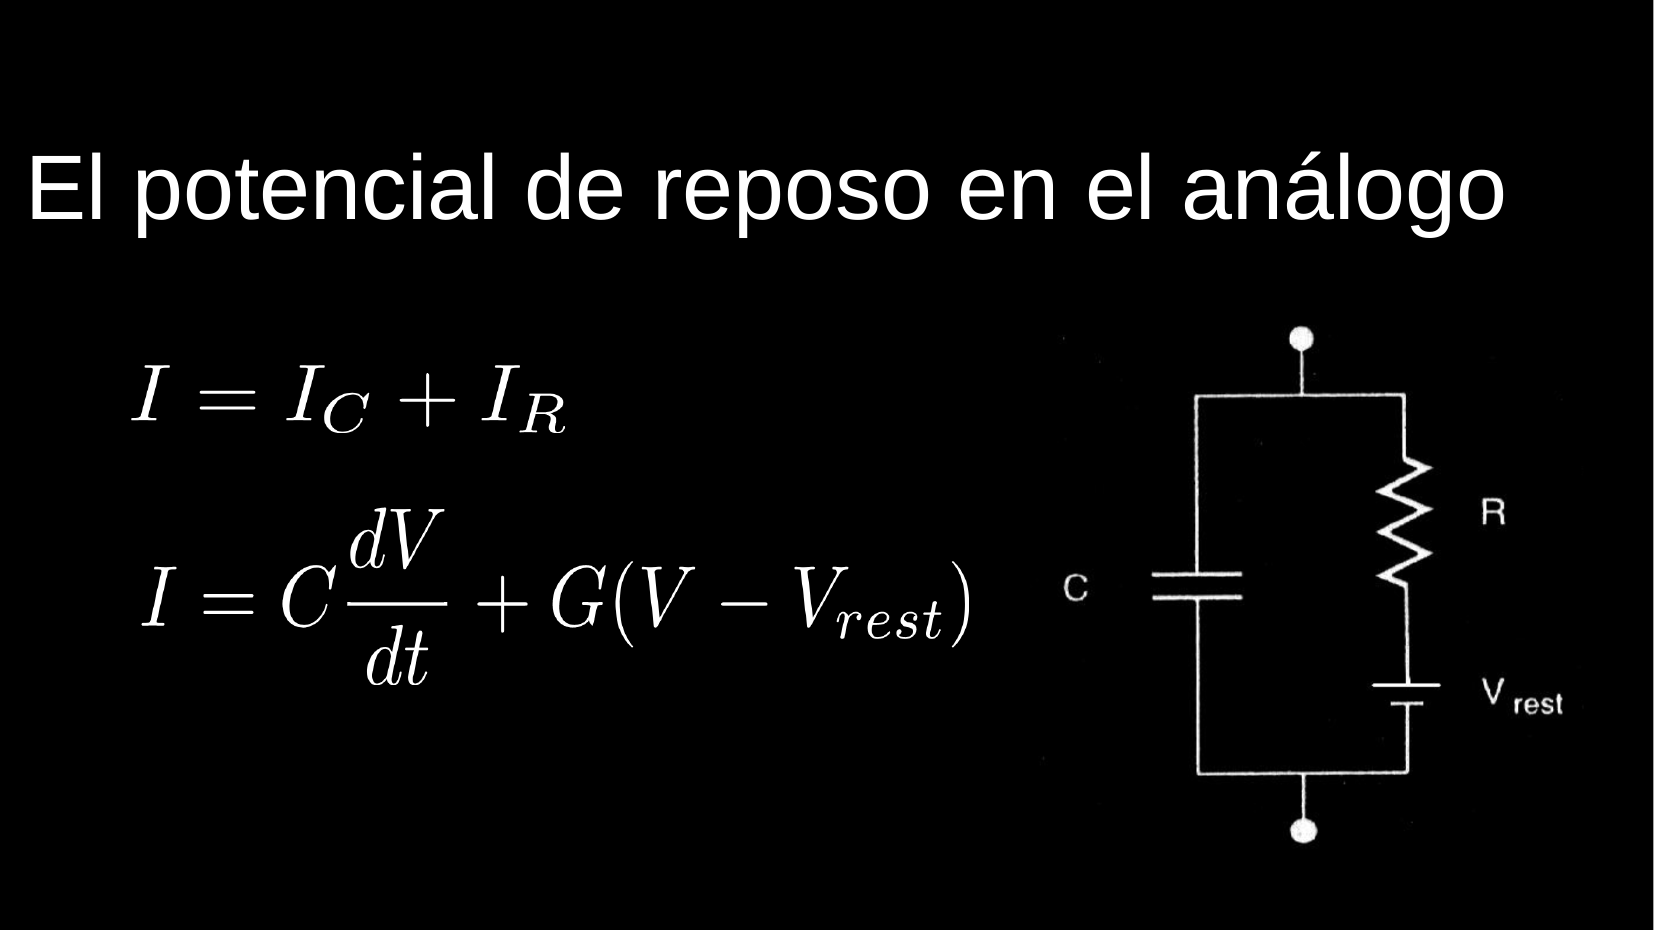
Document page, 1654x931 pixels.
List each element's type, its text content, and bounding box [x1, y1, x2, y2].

title El potencial de reposo en el análogo [0, 85, 1536, 291]
picture [112, 360, 585, 440]
picture [141, 507, 969, 686]
picture [1030, 324, 1589, 854]
